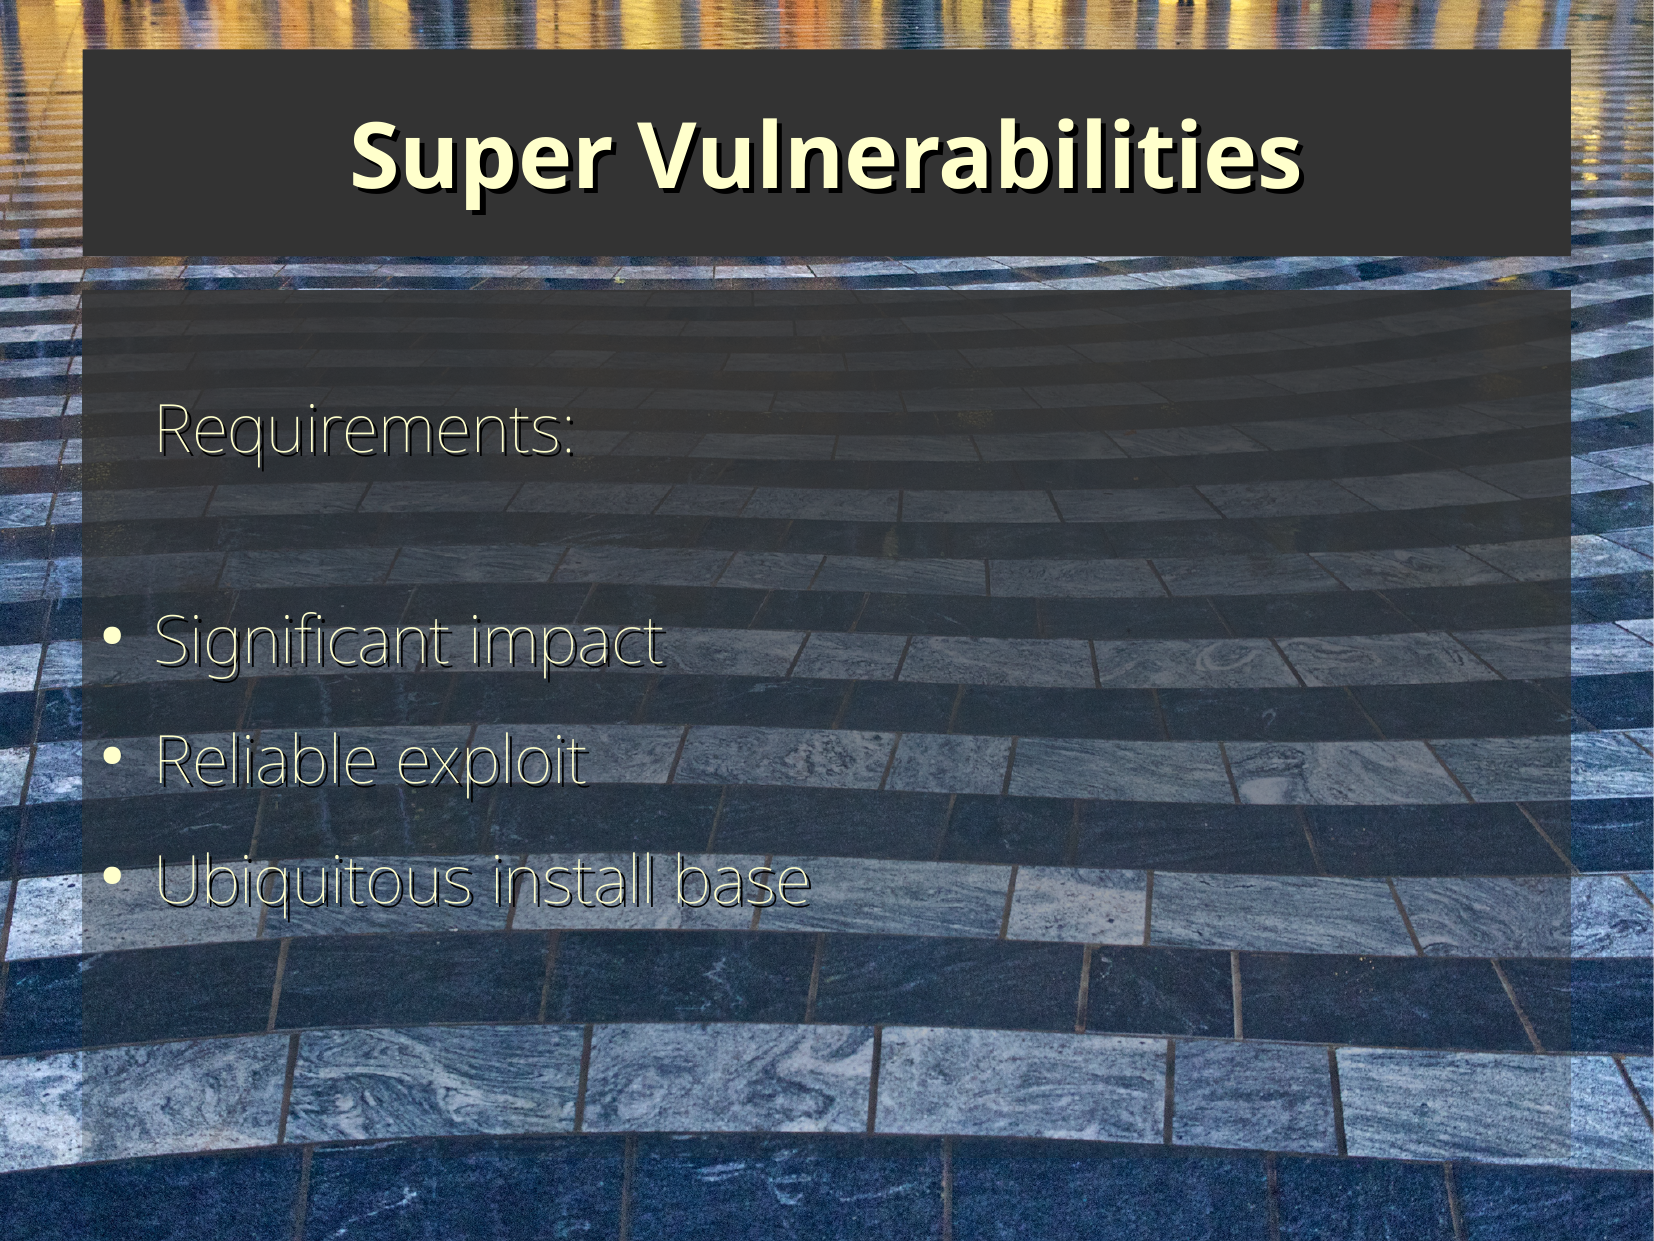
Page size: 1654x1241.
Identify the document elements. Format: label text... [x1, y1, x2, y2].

list Requirements: Significant impact Reliable exploit Ubiquitous install base [82, 290, 1571, 1158]
picture [0, 0, 1654, 1241]
title Super Vulnerabilities [82, 49, 1571, 257]
